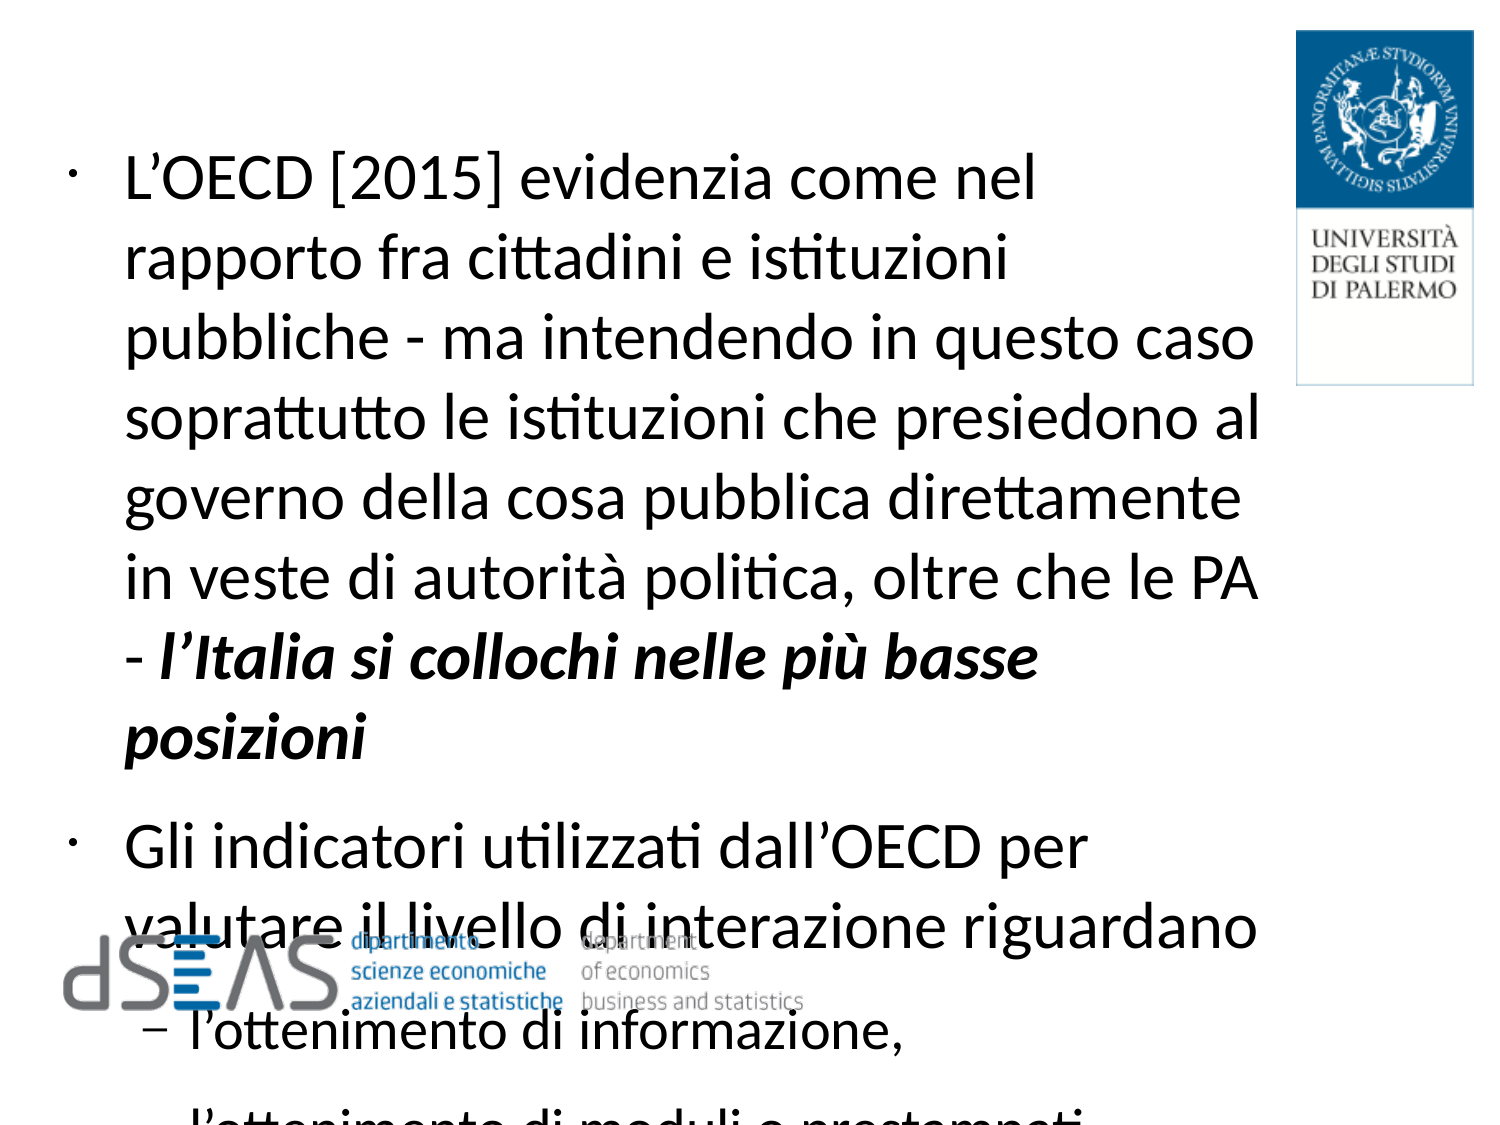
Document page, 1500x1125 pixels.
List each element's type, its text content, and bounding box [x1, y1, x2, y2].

picture [41, 838, 833, 1071]
picture [1296, 30, 1474, 386]
list L’OECD [2015] evidenzia come nel rapporto fra cittadini e istituzioni pubbliche - ma intendendo in questo caso soprattutto le istituzioni che presiedono al governo della cosa pubblica direttamente in veste di autorità politica, oltre che le PA - l’Italia si collochi nelle più basse posizioni Gli indicatori utilizzati dall’OECD per valutare il livello di interazione riguardano l’ottenimento di informazione, l’ottenimento di moduli o prestampati, l’invio di prestampati compilati alle PA [53, 125, 1297, 916]
